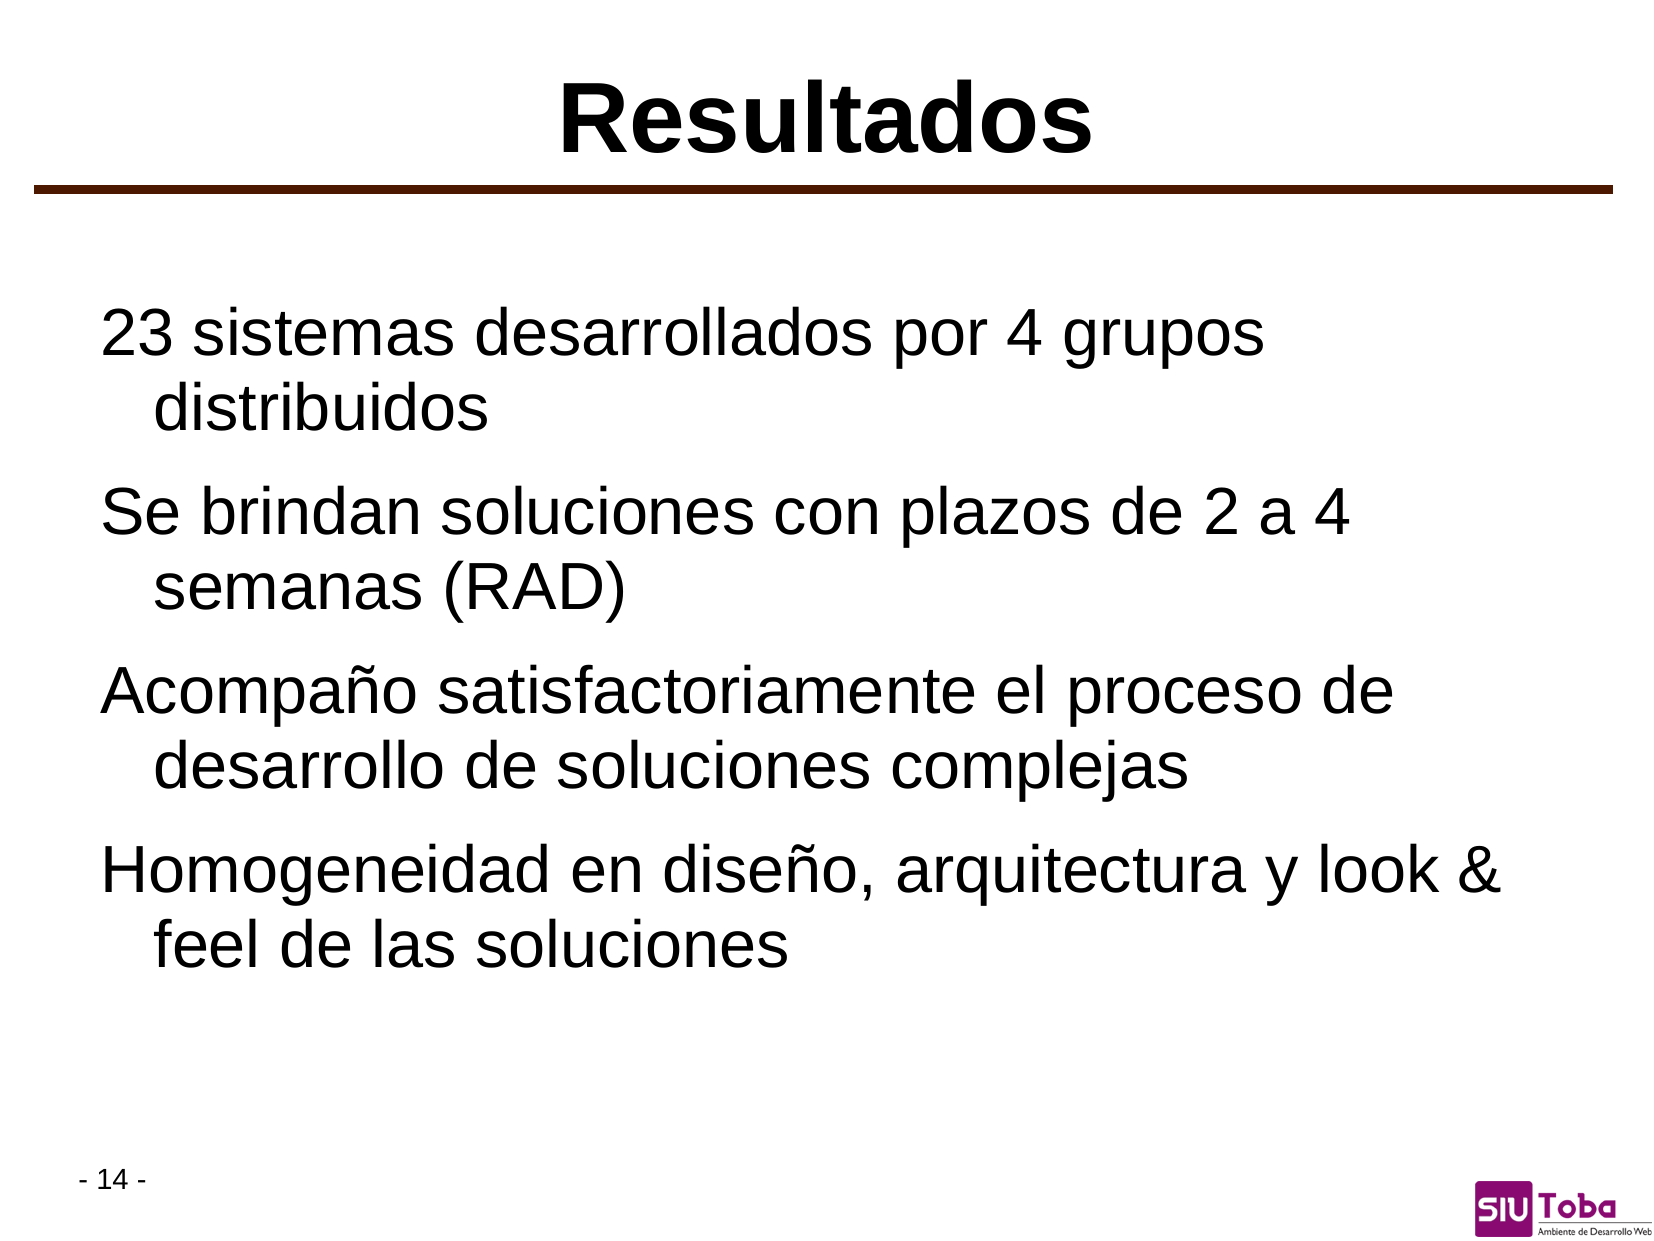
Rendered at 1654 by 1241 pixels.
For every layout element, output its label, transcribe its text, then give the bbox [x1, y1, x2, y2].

title Resultados [58, 47, 1594, 188]
picture [1475, 1181, 1652, 1237]
list 23 sistemas desarrollados por 4 grupos distribuidos Se brindan soluciones con plazos de 2 a 4 semanas (RAD) Acompaño satisfactoriamente el proceso de desarrollo de soluciones complejas Homogeneidad en diseño, arquitectura y look & feel de las soluciones [82, 295, 1565, 1095]
